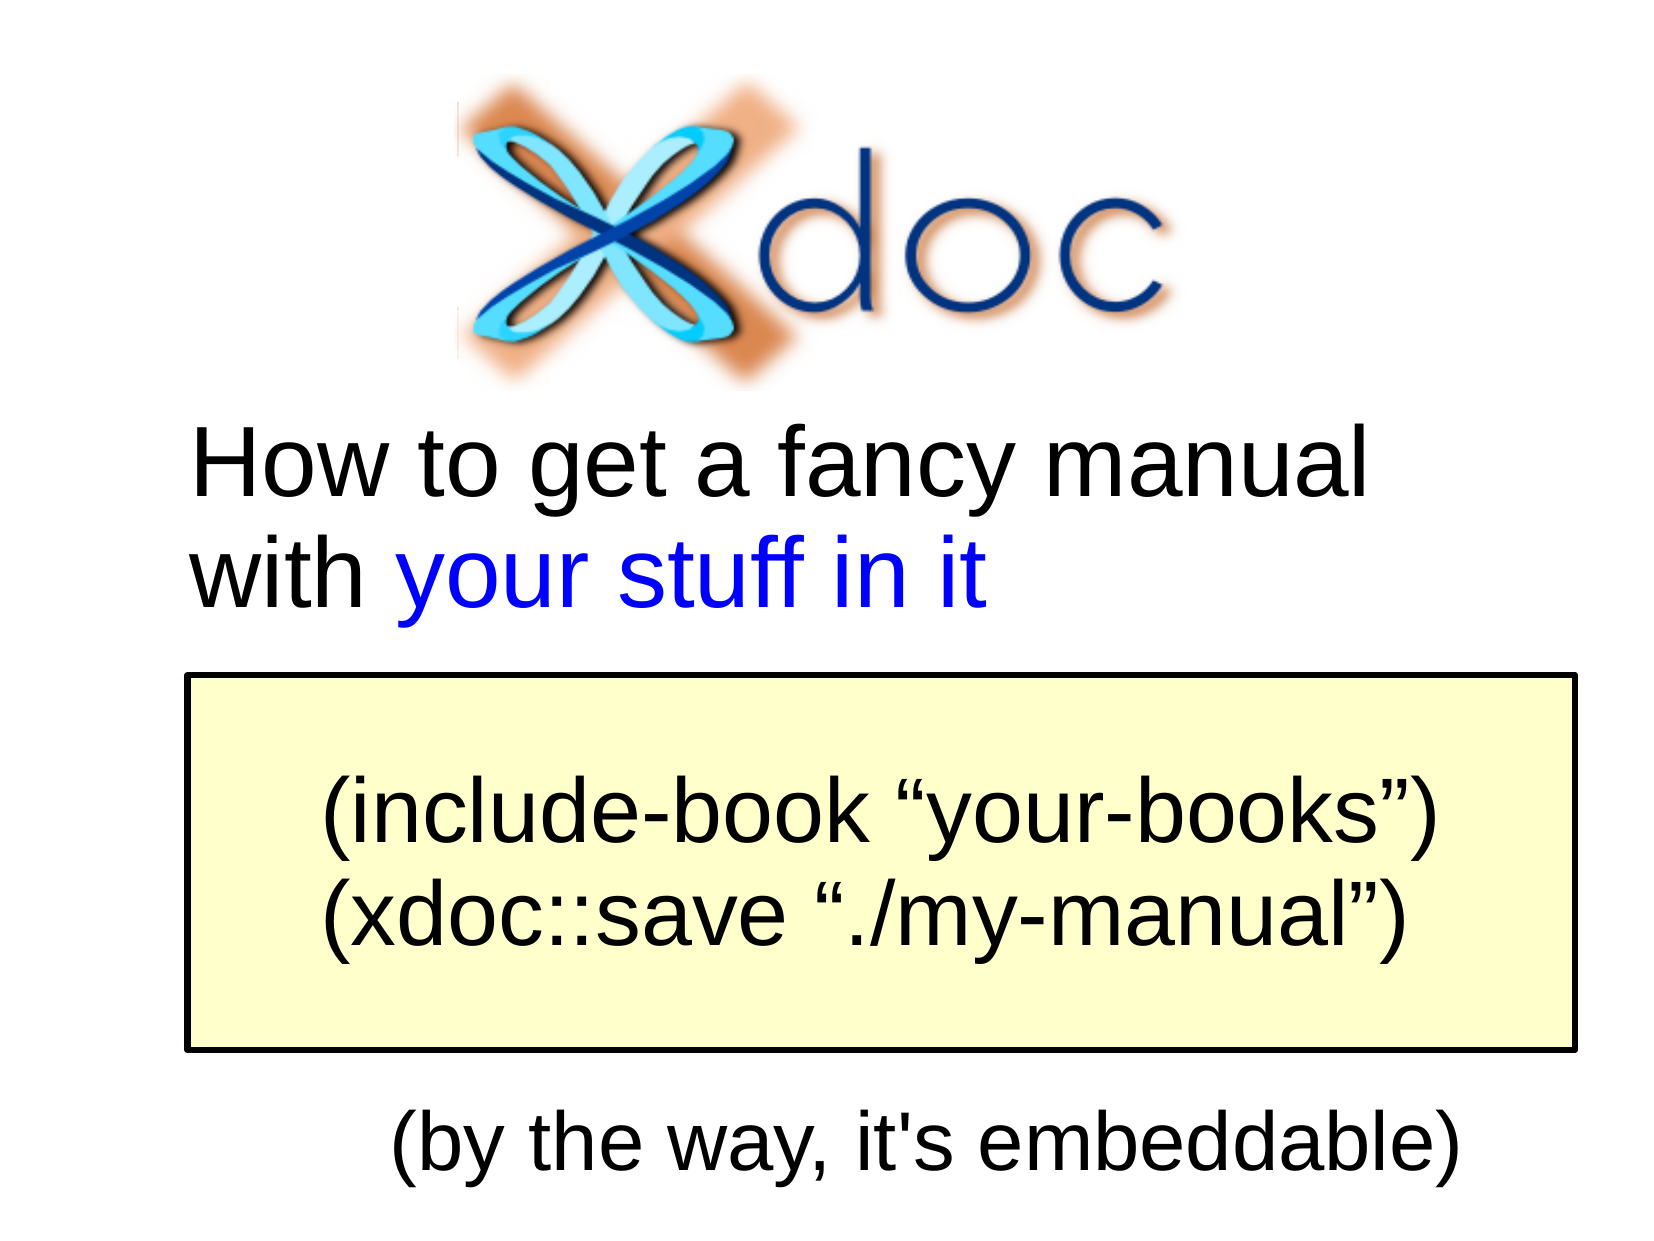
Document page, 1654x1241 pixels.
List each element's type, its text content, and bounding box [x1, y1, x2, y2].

text_box How to get a fancy manual with your stuff in it [175, 398, 1388, 637]
picture [454, 74, 1186, 391]
text_box (include-book “your-books”) (xdoc::save “./my-manual”) [187, 675, 1576, 1051]
text_box (by the way, it's embeddable) [375, 1087, 1480, 1201]
